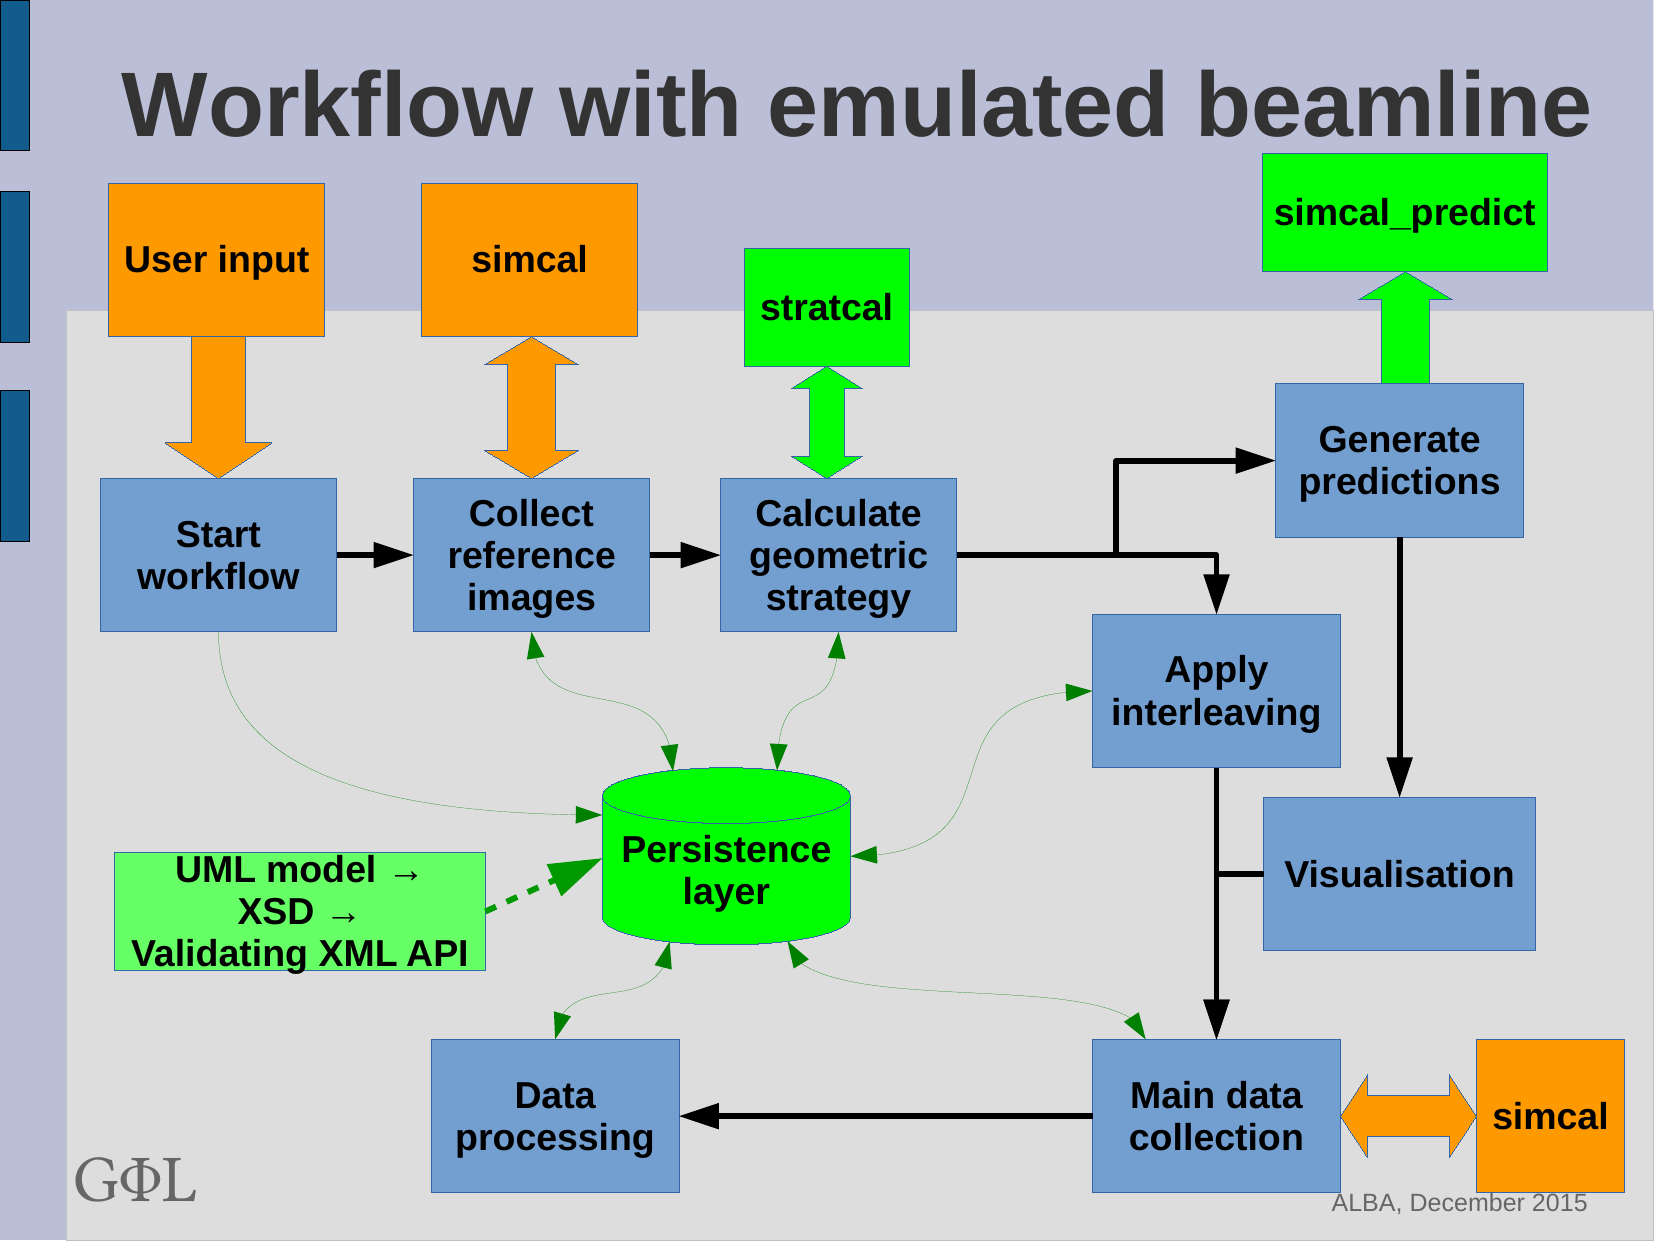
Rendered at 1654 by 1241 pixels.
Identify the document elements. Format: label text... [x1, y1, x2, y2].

text_box [791, 366, 863, 479]
text_box simcal [1476, 1039, 1625, 1193]
text_box Start workflow [100, 478, 337, 632]
text_box stratcal [744, 248, 910, 367]
text_box [165, 337, 272, 479]
title Workflow with emulated beamline [121, 53, 1595, 156]
text_box User input [108, 183, 325, 337]
text_box simcal_predict [1262, 153, 1548, 272]
text_box [1340, 1074, 1477, 1158]
text_box Persistence layer [602, 767, 851, 945]
text_box [484, 337, 579, 479]
text_box Apply interleaving [1092, 614, 1341, 768]
text_box Calculate geometric strategy [720, 478, 957, 632]
text_box UML model → XSD → Validating XML API [114, 852, 486, 971]
text_box Main data collection [1092, 1039, 1341, 1193]
text_box [1358, 272, 1453, 384]
text_box simcal [421, 183, 638, 337]
text_box Generate predictions [1275, 383, 1524, 538]
text_box Data processing [431, 1039, 680, 1193]
text_box Visualisation [1263, 797, 1536, 951]
text_box Collect reference images [413, 478, 650, 632]
